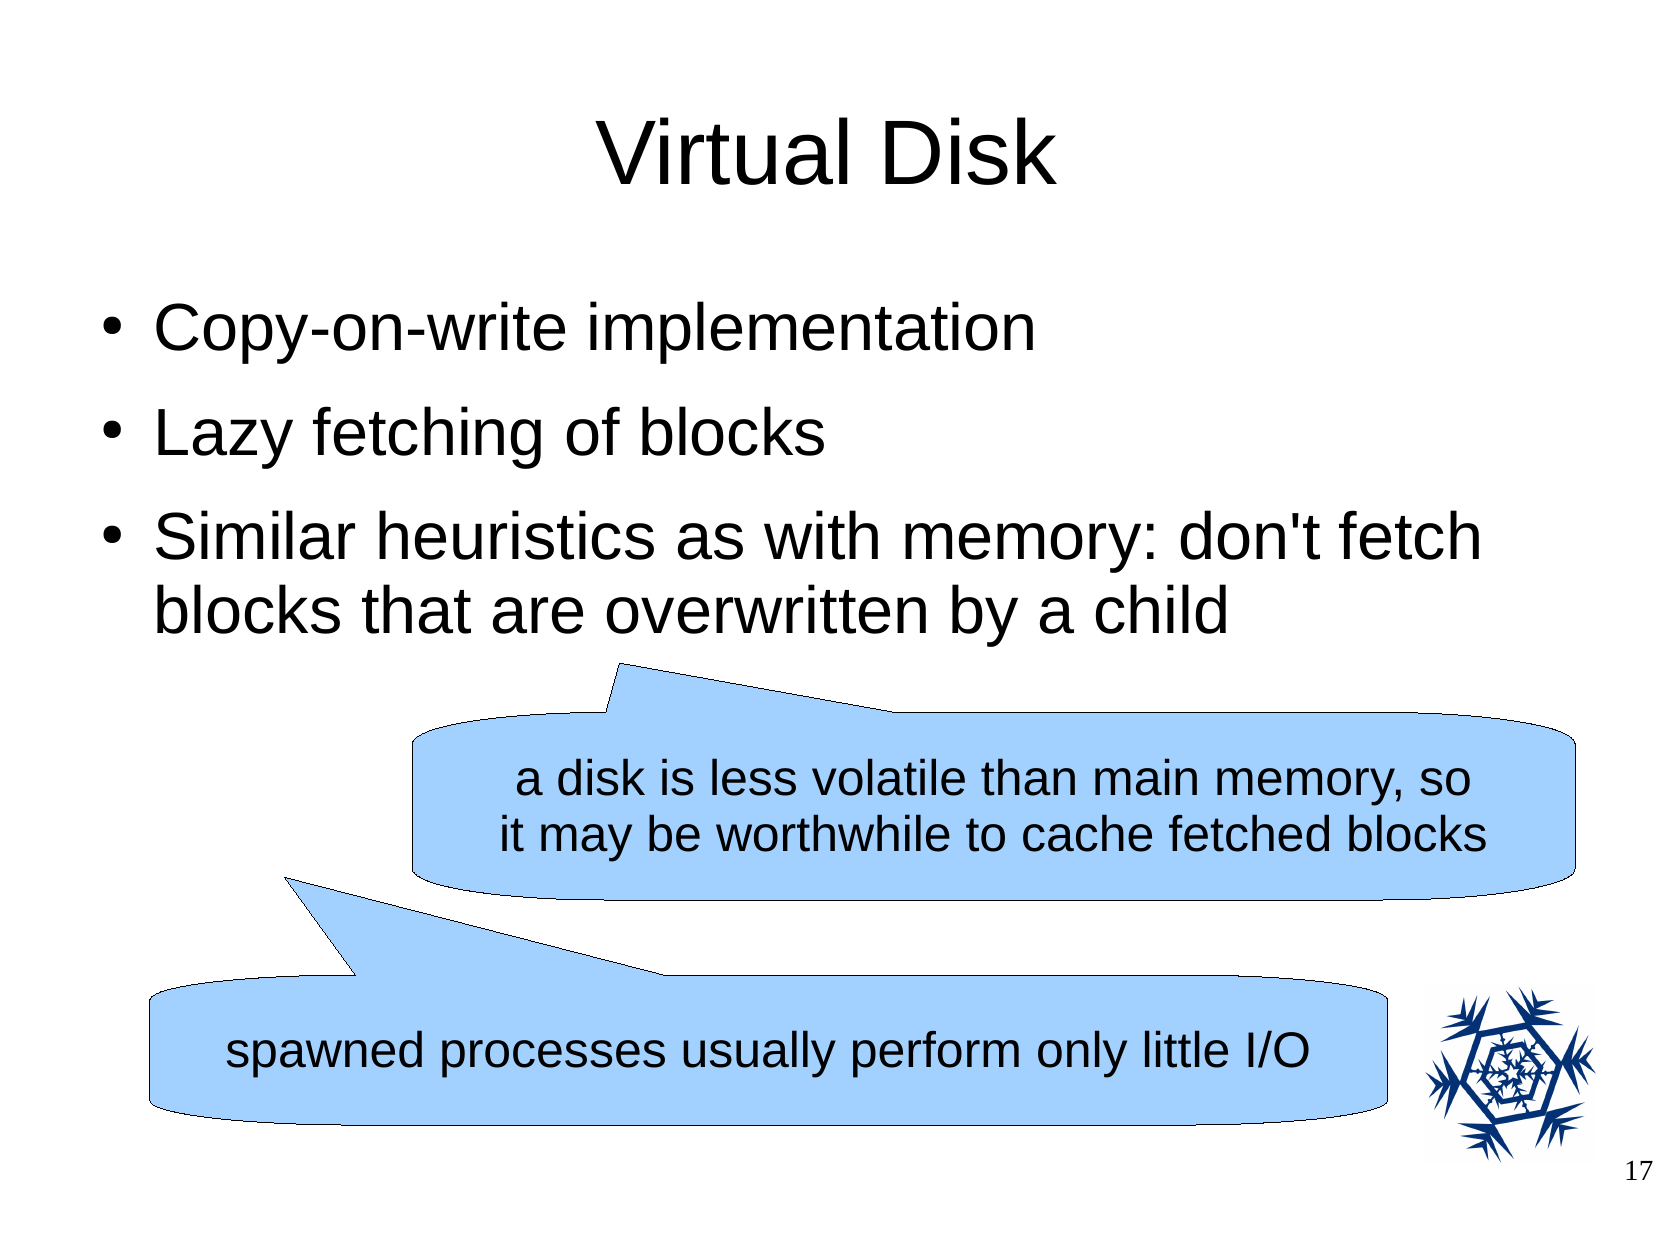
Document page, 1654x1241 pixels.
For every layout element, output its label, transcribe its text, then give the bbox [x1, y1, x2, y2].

list Copy-on-write implementation Lazy fetching of blocks Similar heuristics as with memory: don't fetch blocks that are overwritten by a child [82, 290, 1571, 1109]
picture [1425, 986, 1596, 1163]
text_box spawned processes usually perform only little I/O [149, 877, 1388, 1126]
title Virtual Disk [82, 49, 1571, 257]
text_box a disk is less volatile than main memory, so it may be worthwhile to cache fetched blocks [412, 663, 1576, 901]
